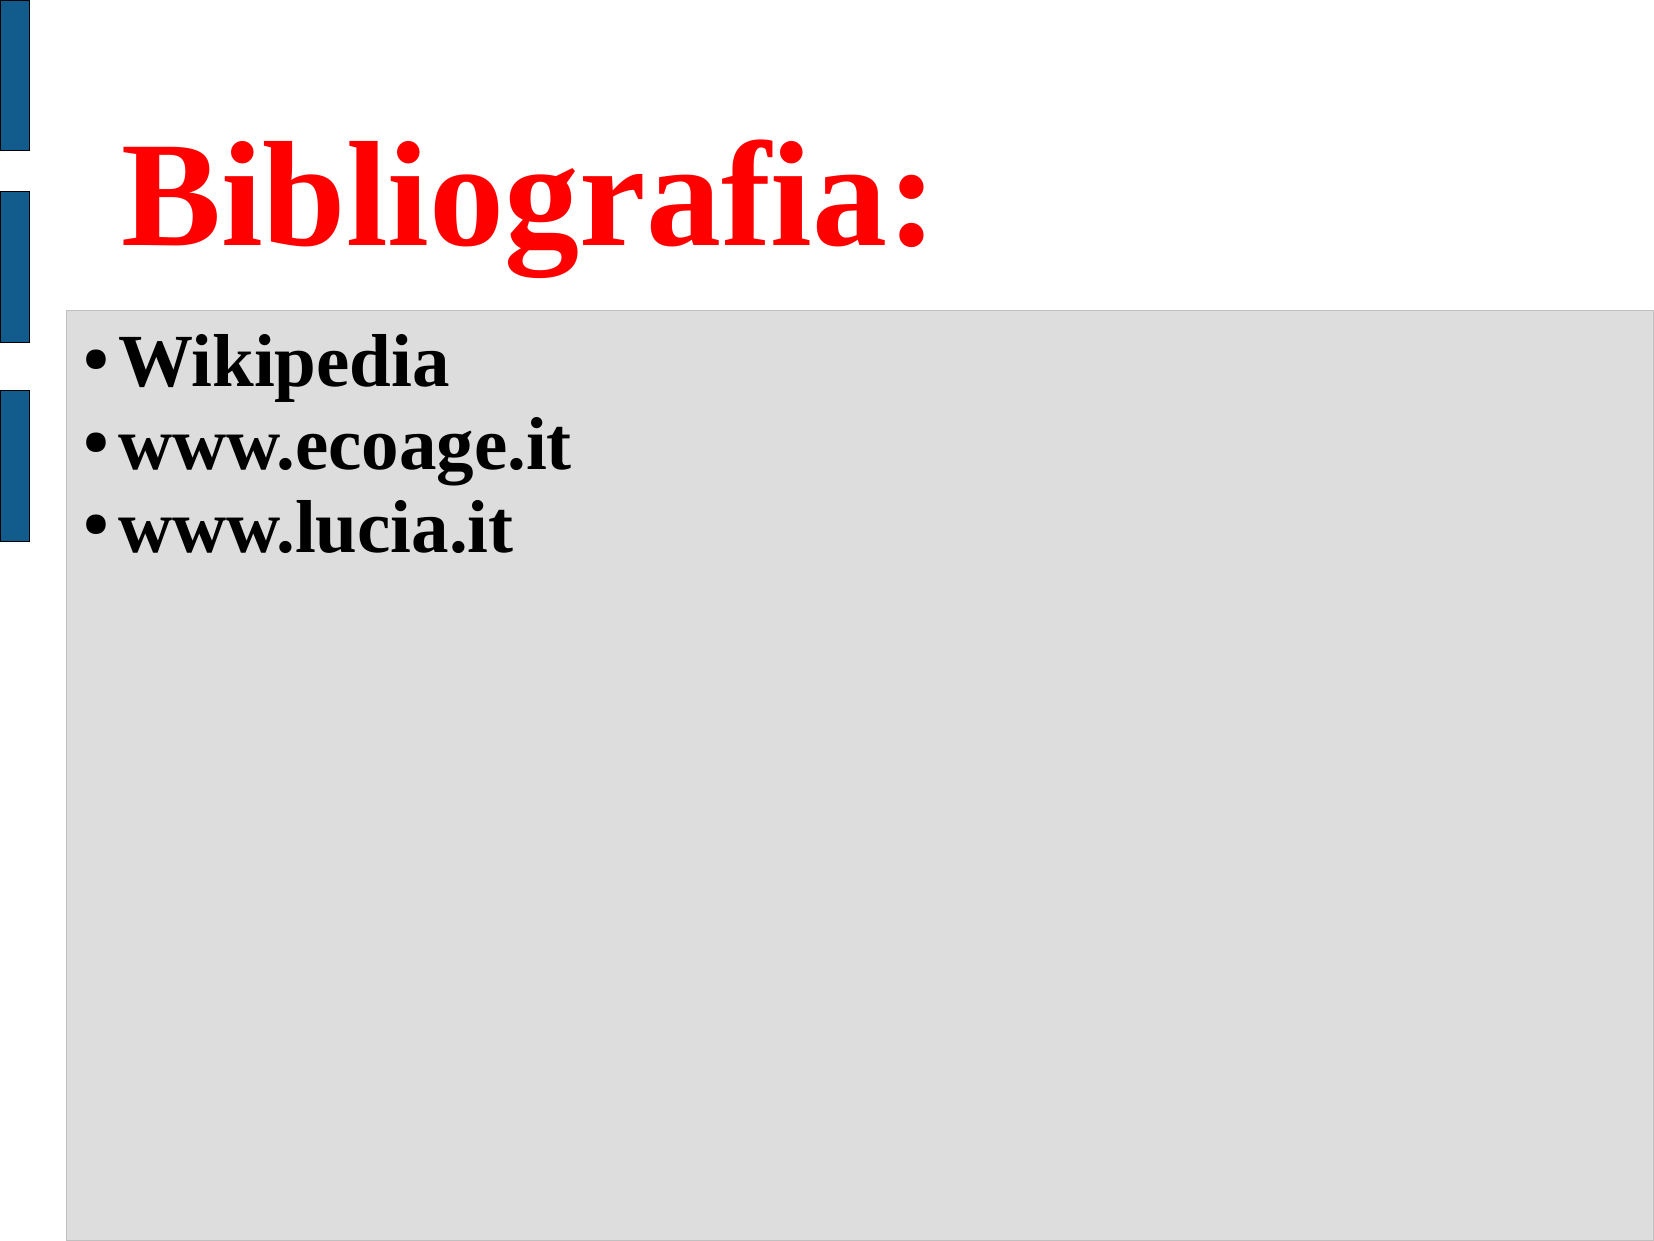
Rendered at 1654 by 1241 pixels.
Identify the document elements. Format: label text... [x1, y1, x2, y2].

title Bibliografia: [121, 91, 1534, 297]
subtitle Wikipedia www.ecoage.it www.lucia.it [82, 297, 1571, 591]
